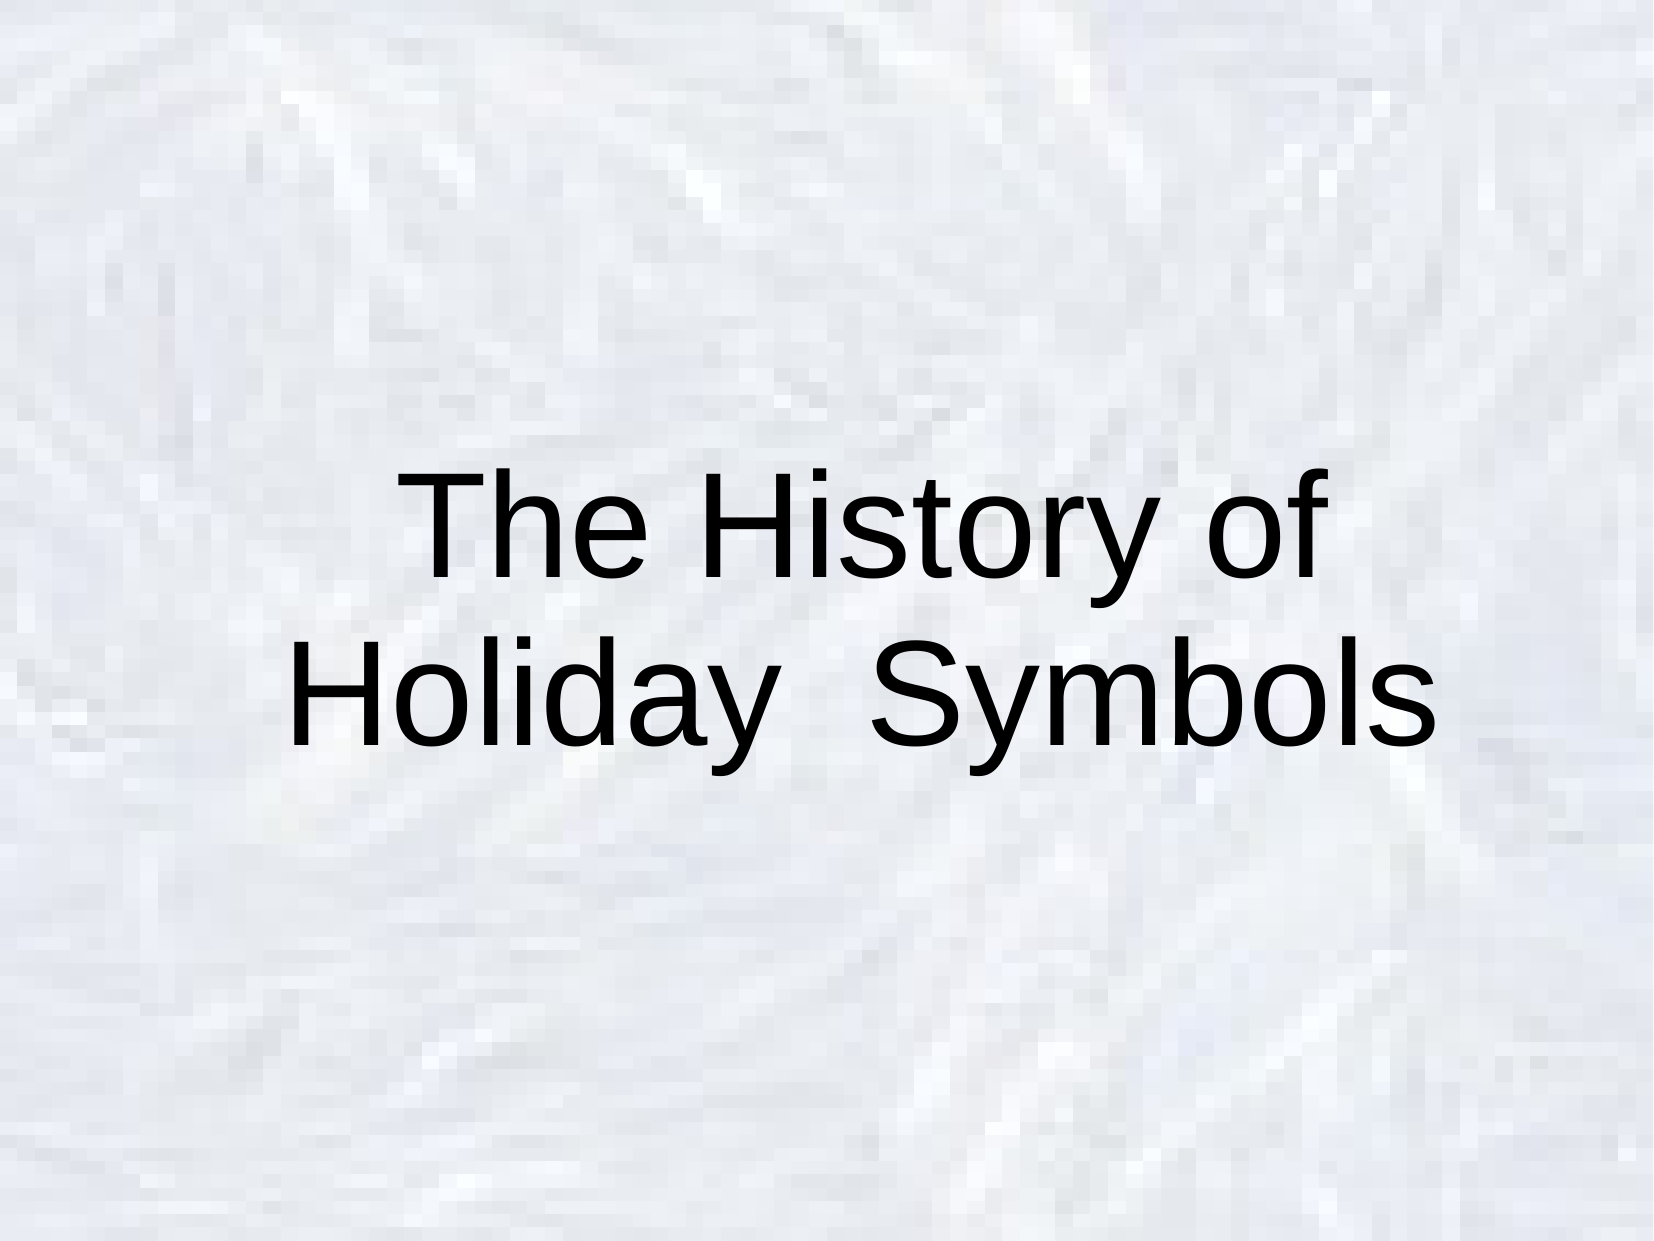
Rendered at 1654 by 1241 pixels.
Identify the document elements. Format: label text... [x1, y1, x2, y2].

title The History of Holiday Symbols [82, 56, 1571, 1163]
picture [0, 0, 1654, 1241]
